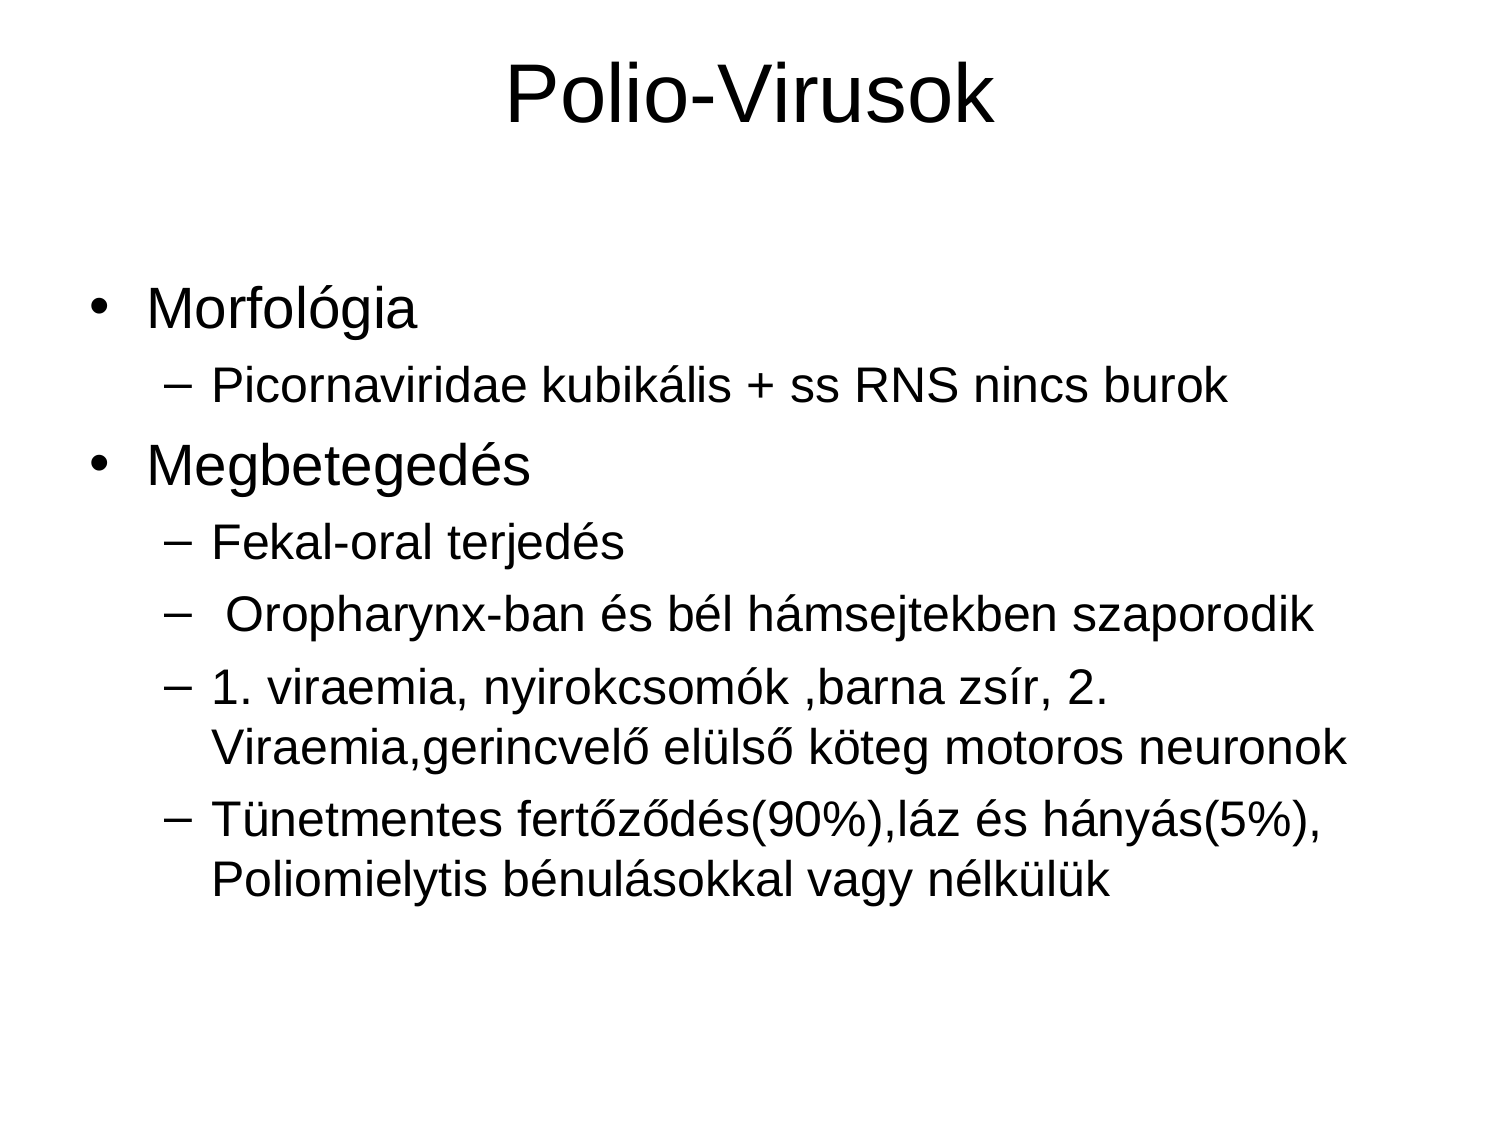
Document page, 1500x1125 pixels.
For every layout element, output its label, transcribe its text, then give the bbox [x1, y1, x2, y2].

list Morfológia Picornaviridae kubikális + ss RNS nincs burok Megbetegedés Fekal-oral terjedés Oropharynx-ban és bél hámsejtekben szaporodik 1. viraemia, nyirokcsomók ,barna zsír, 2. Viraemia,gerincvelő elülső köteg motoros neuronok Tünetmentes fertőződés(90%),láz és hányás(5%), Poliomielytis bénulásokkal vagy nélkülük [75, 262, 1426, 1005]
title Polio-Virusok [75, 31, 1426, 247]
